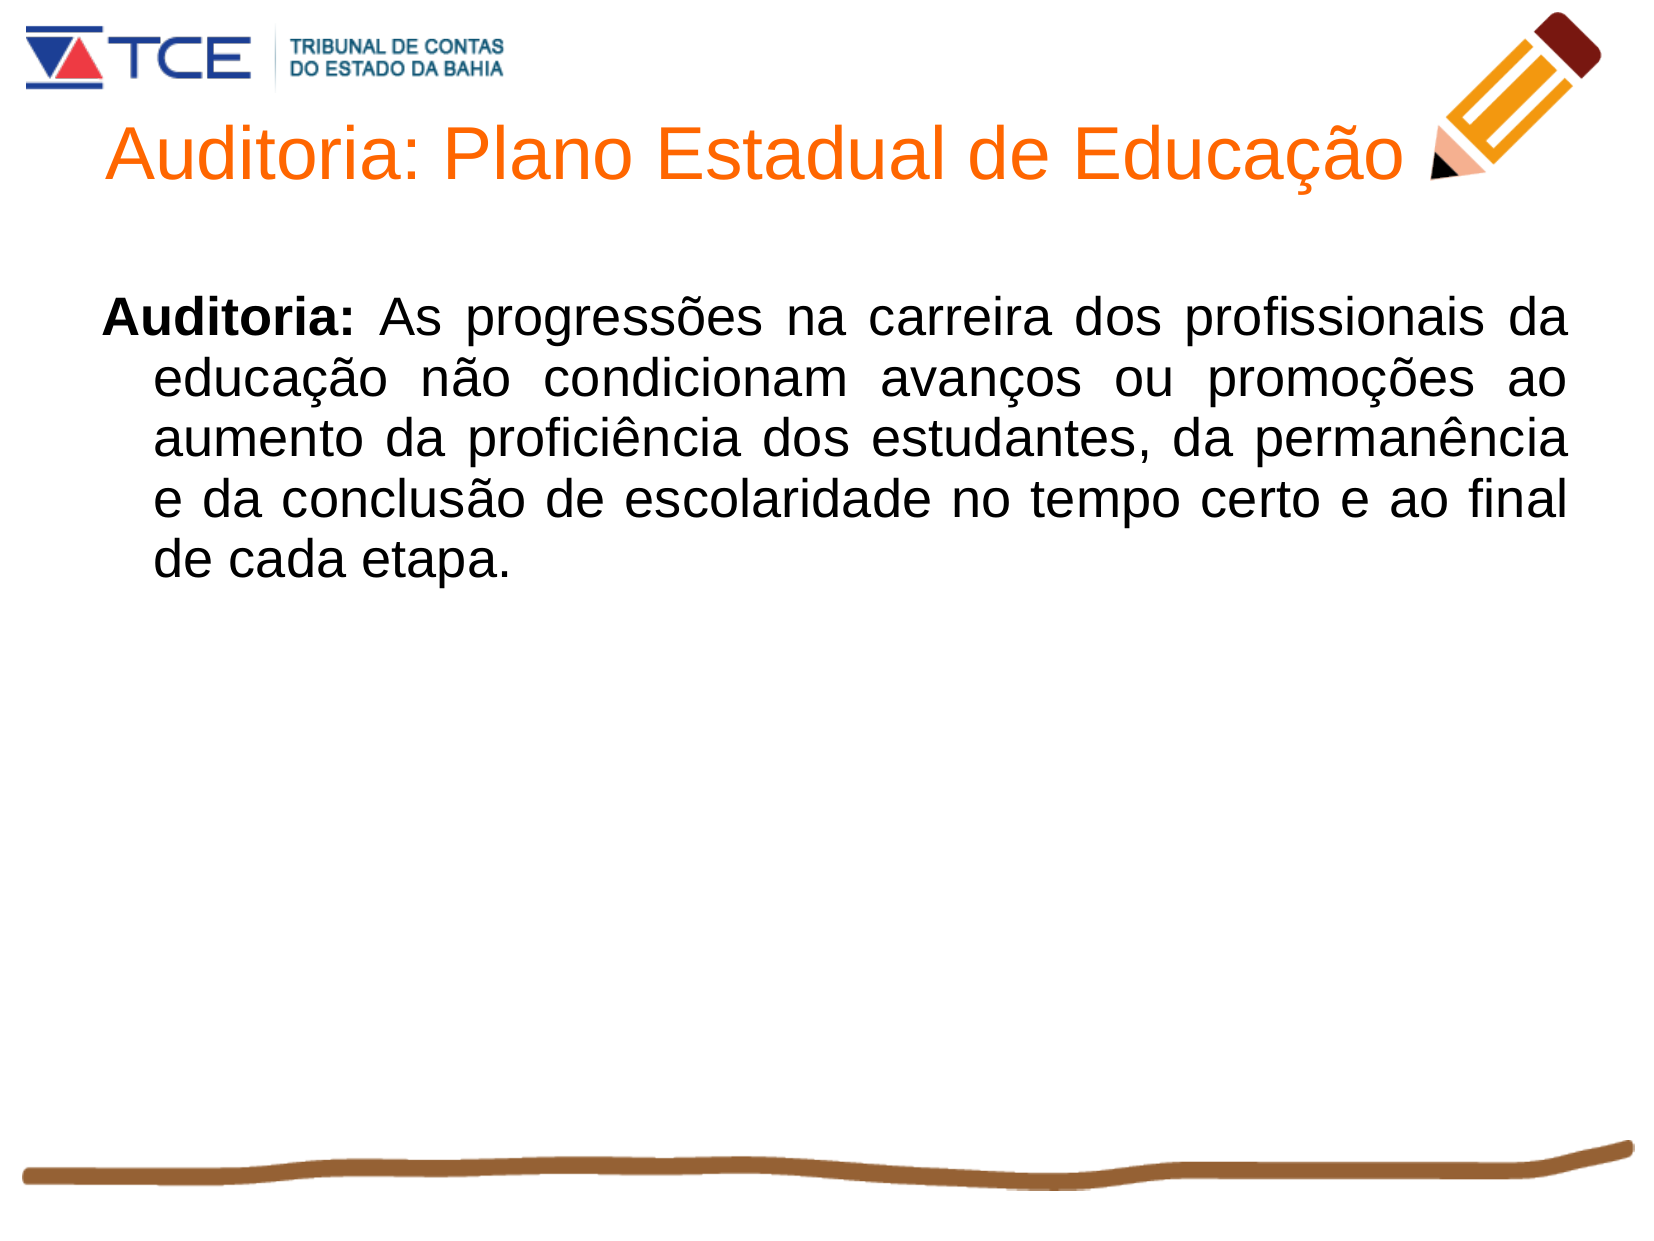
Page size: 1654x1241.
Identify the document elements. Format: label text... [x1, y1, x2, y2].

picture [22, 1140, 1635, 1191]
picture [26, 23, 508, 93]
title Auditoria: Plano Estadual de Educação [82, 90, 1429, 189]
list Auditoria: As progressões na carreira dos profissionais da educação não condicionam avanços ou promoções ao aumento da proficiência dos estudantes, da permanência e da conclusão de escolaridade no tempo certo e ao final de cada etapa. [82, 189, 1571, 1021]
picture [1430, 12, 1602, 181]
